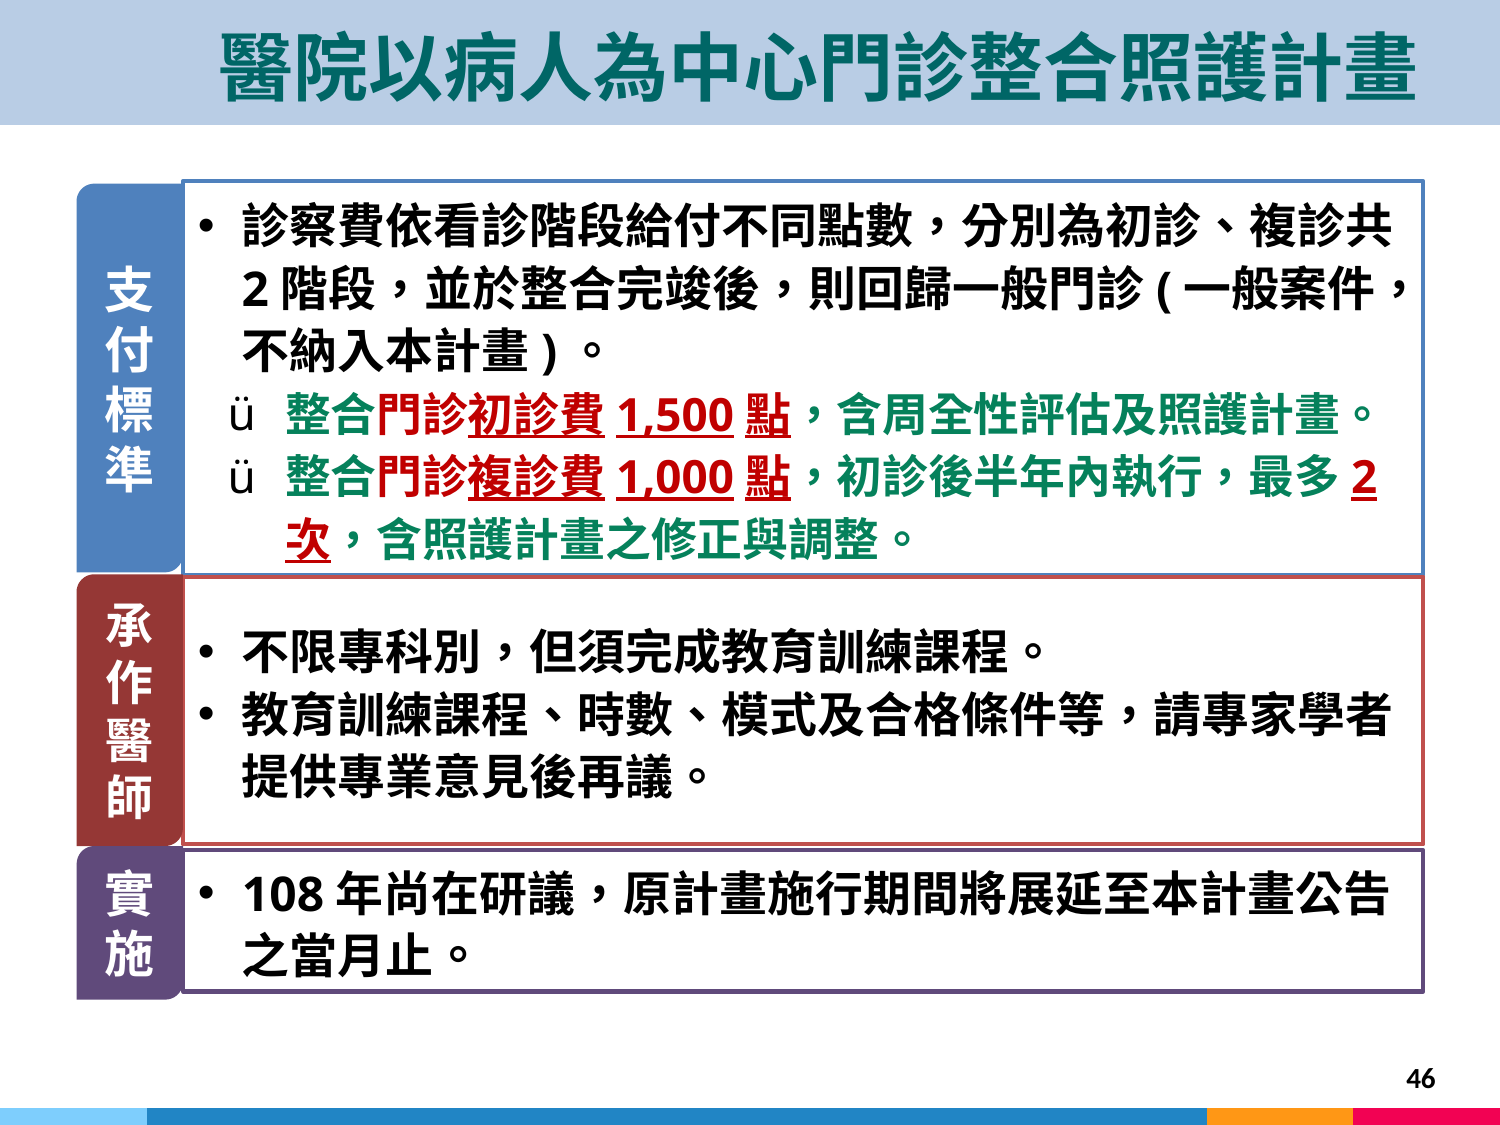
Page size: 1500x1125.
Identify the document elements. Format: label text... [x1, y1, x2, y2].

text_box 實施 [76, 846, 184, 1000]
text_box 承作醫師 [76, 574, 183, 847]
text_box 診察費依看診階段給付不同點數，分別為初診、複診共2階段，並於整合完竣後，則回歸一般門診(一般案件，不納入本計畫)。 整合門診初診費1,500點，含周全性評估及照護計畫。 整合門診複診費1,000點，初診後半年內執行，最多2次，含照護計畫之修正與調整。 [182, 181, 1424, 575]
text_box 不限專科別，但須完成教育訓練課程。 教育訓練課程、時數、模式及合格條件等，請專家學者提供專業意見後再議。 [182, 576, 1424, 845]
text_box <編號> [1391, 1043, 1482, 1113]
text_box 108年尚在研議，原計畫施行期間將展延至本計畫公告之當月止。 [183, 850, 1424, 992]
text_box 支付標準 [76, 183, 183, 573]
title 醫院以病人為中心門診整合照護計畫 [137, 0, 1500, 130]
